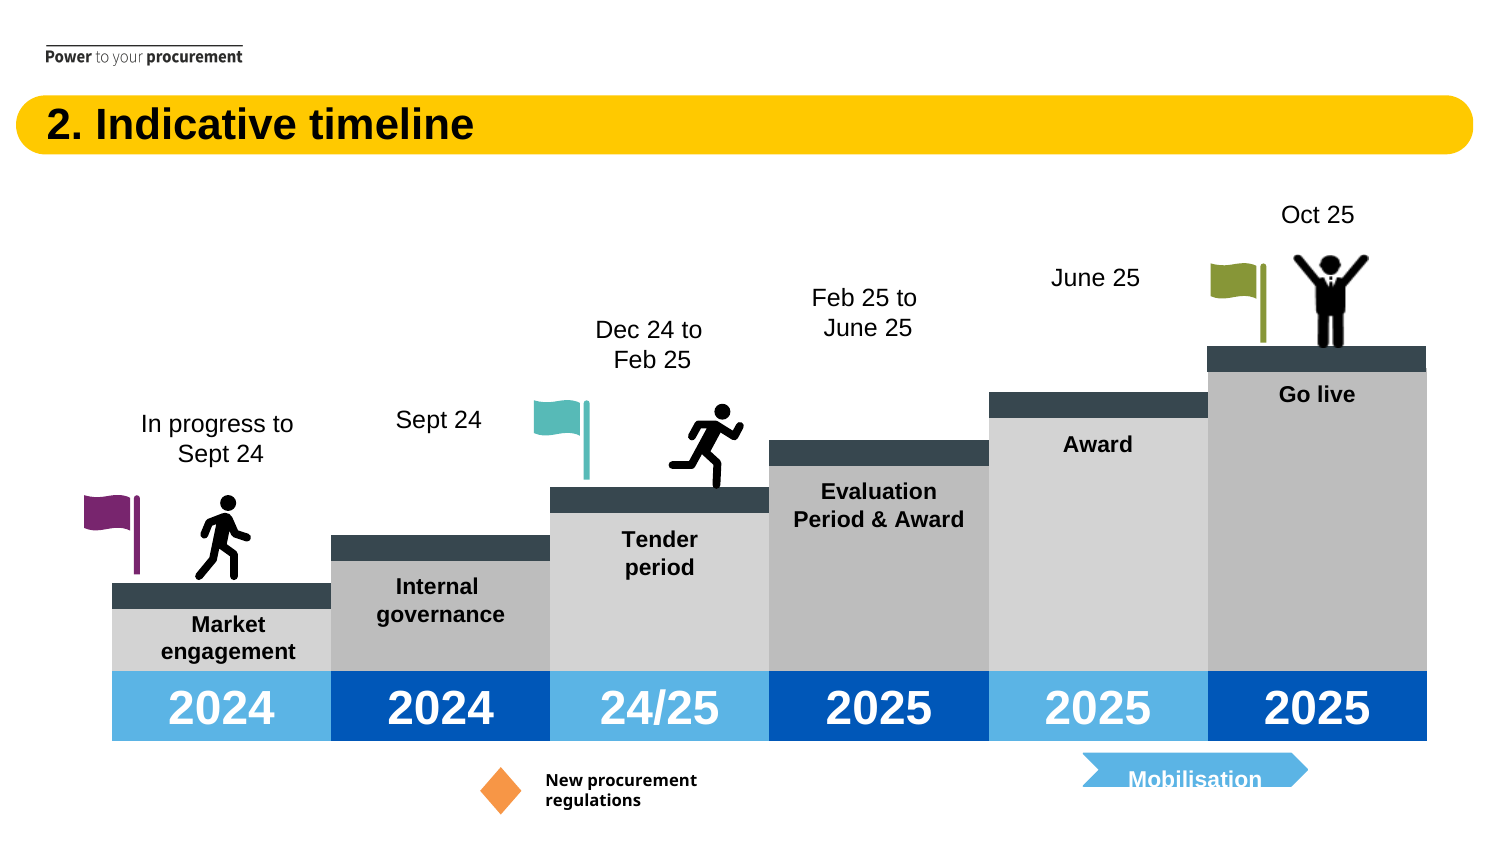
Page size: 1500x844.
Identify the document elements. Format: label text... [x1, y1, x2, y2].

text_box [84, 495, 131, 531]
text_box Tender period [550, 513, 769, 671]
picture [1293, 254, 1369, 348]
text_box Feb 25 to June 25 [769, 261, 968, 348]
text_box June 25 [1013, 208, 1179, 298]
text_box [769, 440, 989, 466]
text_box [133, 495, 140, 575]
text_box 2025 [769, 671, 989, 741]
text_box Go live [1208, 368, 1427, 671]
text_box In progress to Sept 24 [111, 388, 331, 474]
text_box Mobilisation [1083, 753, 1308, 787]
text_box [583, 400, 590, 480]
text_box Oct 25 [1235, 154, 1401, 234]
text_box Sept 24 [356, 353, 522, 439]
text_box [1207, 346, 1426, 372]
text_box [220, 495, 237, 511]
text_box [989, 392, 1208, 418]
text_box [550, 420, 769, 513]
text_box Award [989, 418, 1208, 671]
text_box Market engagement [112, 609, 331, 671]
text_box 24/25 [550, 671, 769, 741]
text_box Internal governance [331, 561, 550, 671]
text_box [331, 535, 550, 561]
text_box 2024 [112, 671, 331, 741]
text_box [480, 767, 522, 815]
text_box 2025 [1208, 671, 1427, 741]
text_box [1260, 263, 1267, 343]
text_box [1210, 263, 1257, 299]
text_box [112, 583, 331, 609]
text_box 2024 [331, 671, 550, 741]
text_box Dec 24 to Feb 25 [543, 299, 763, 380]
text_box Evaluation Period & Award [769, 466, 989, 671]
text_box [714, 403, 731, 420]
text_box [195, 512, 251, 581]
text_box [533, 400, 580, 436]
text_box 2025 [989, 671, 1208, 741]
text_box New procurement regulations [530, 754, 1250, 826]
title 2. Indicative timeline [46, 95, 1226, 200]
